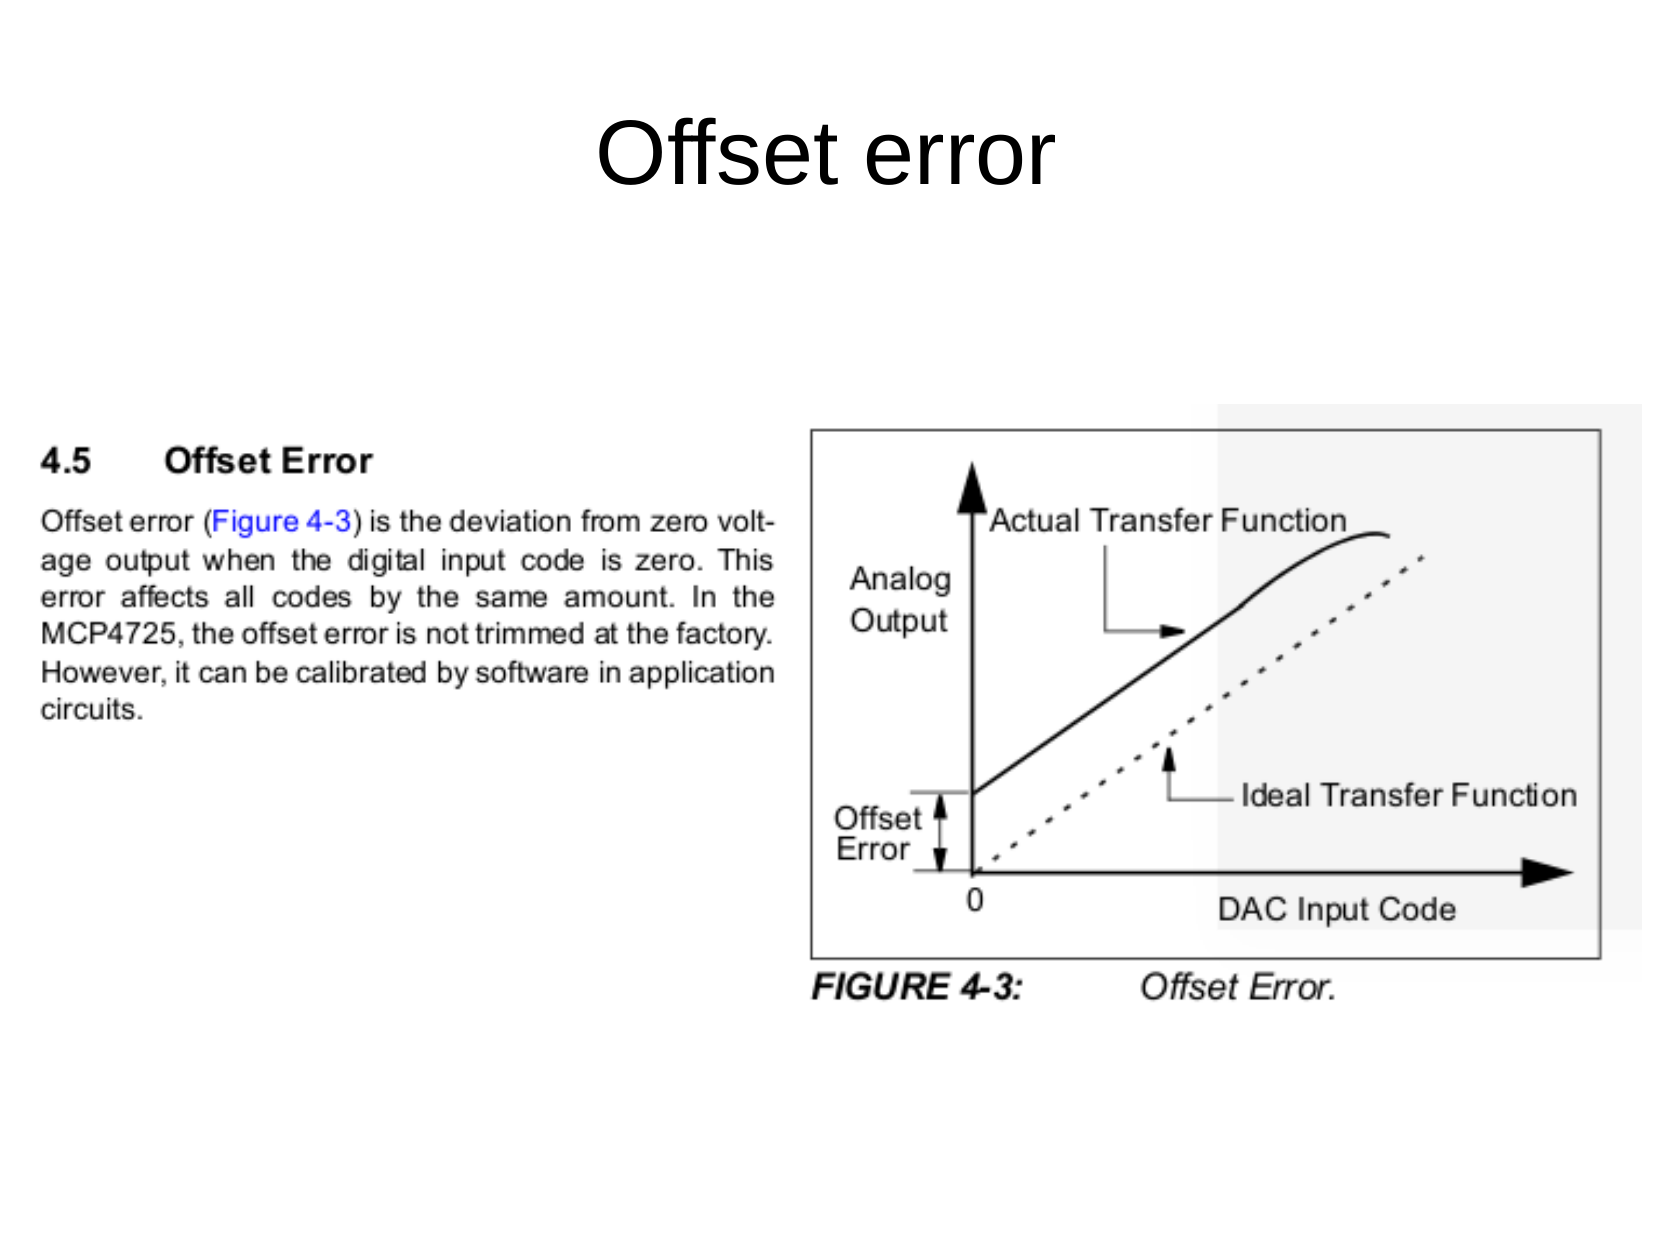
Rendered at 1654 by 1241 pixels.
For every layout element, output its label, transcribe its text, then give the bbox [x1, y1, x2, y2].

title Offset error [82, 49, 1571, 257]
picture [26, 404, 1642, 1036]
